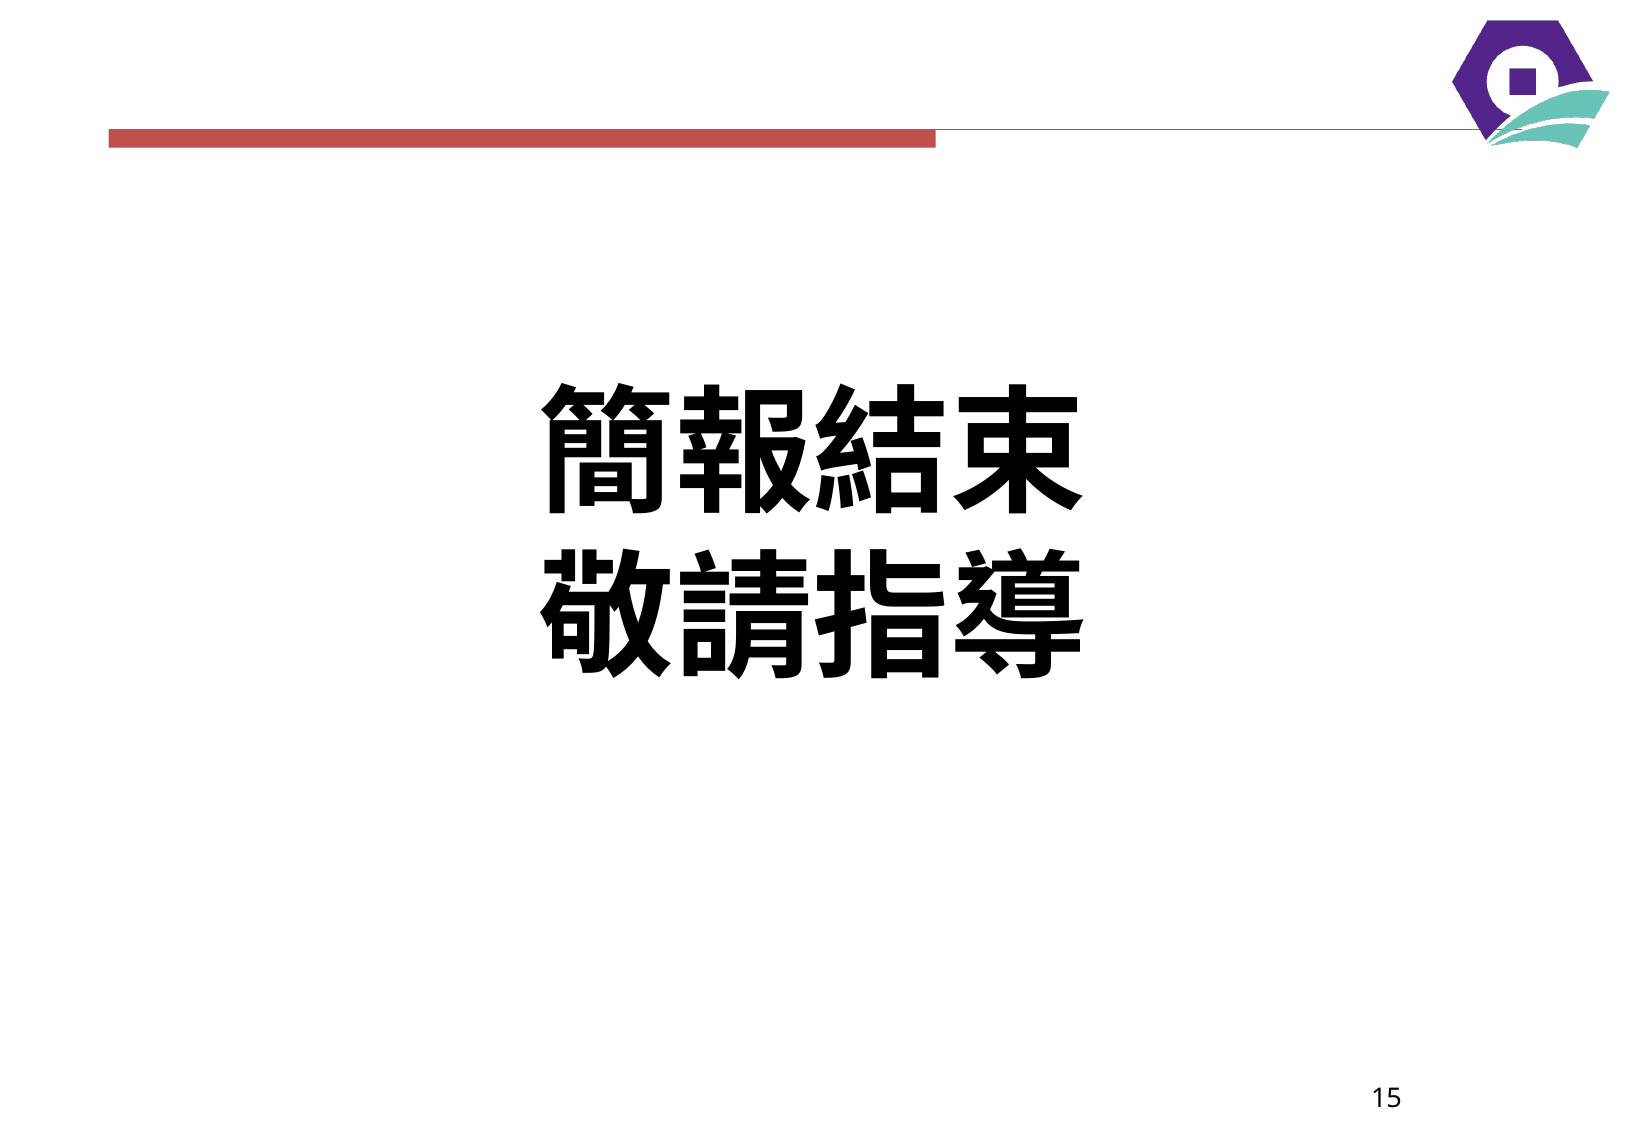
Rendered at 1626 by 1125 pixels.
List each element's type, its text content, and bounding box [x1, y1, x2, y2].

text_box 簡報結束 敬請指導 [0, 354, 1625, 704]
